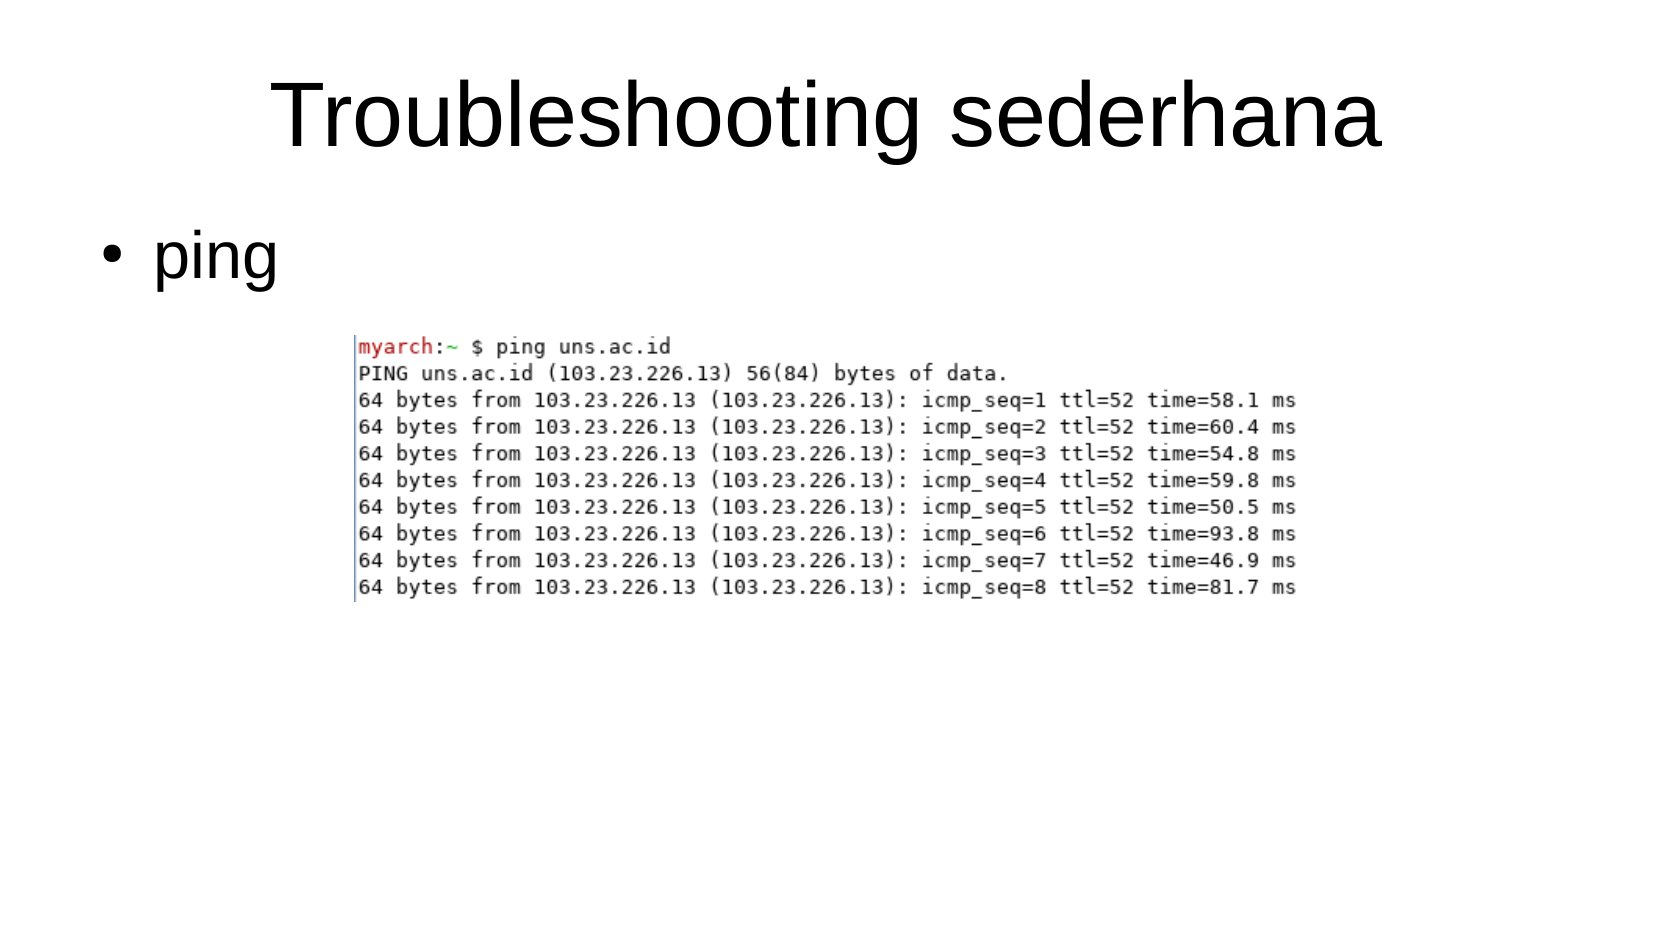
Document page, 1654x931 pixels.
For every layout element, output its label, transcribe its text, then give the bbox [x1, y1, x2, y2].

picture [354, 335, 1313, 602]
list ping [82, 217, 1571, 758]
title Troubleshooting sederhana [82, 37, 1571, 193]
